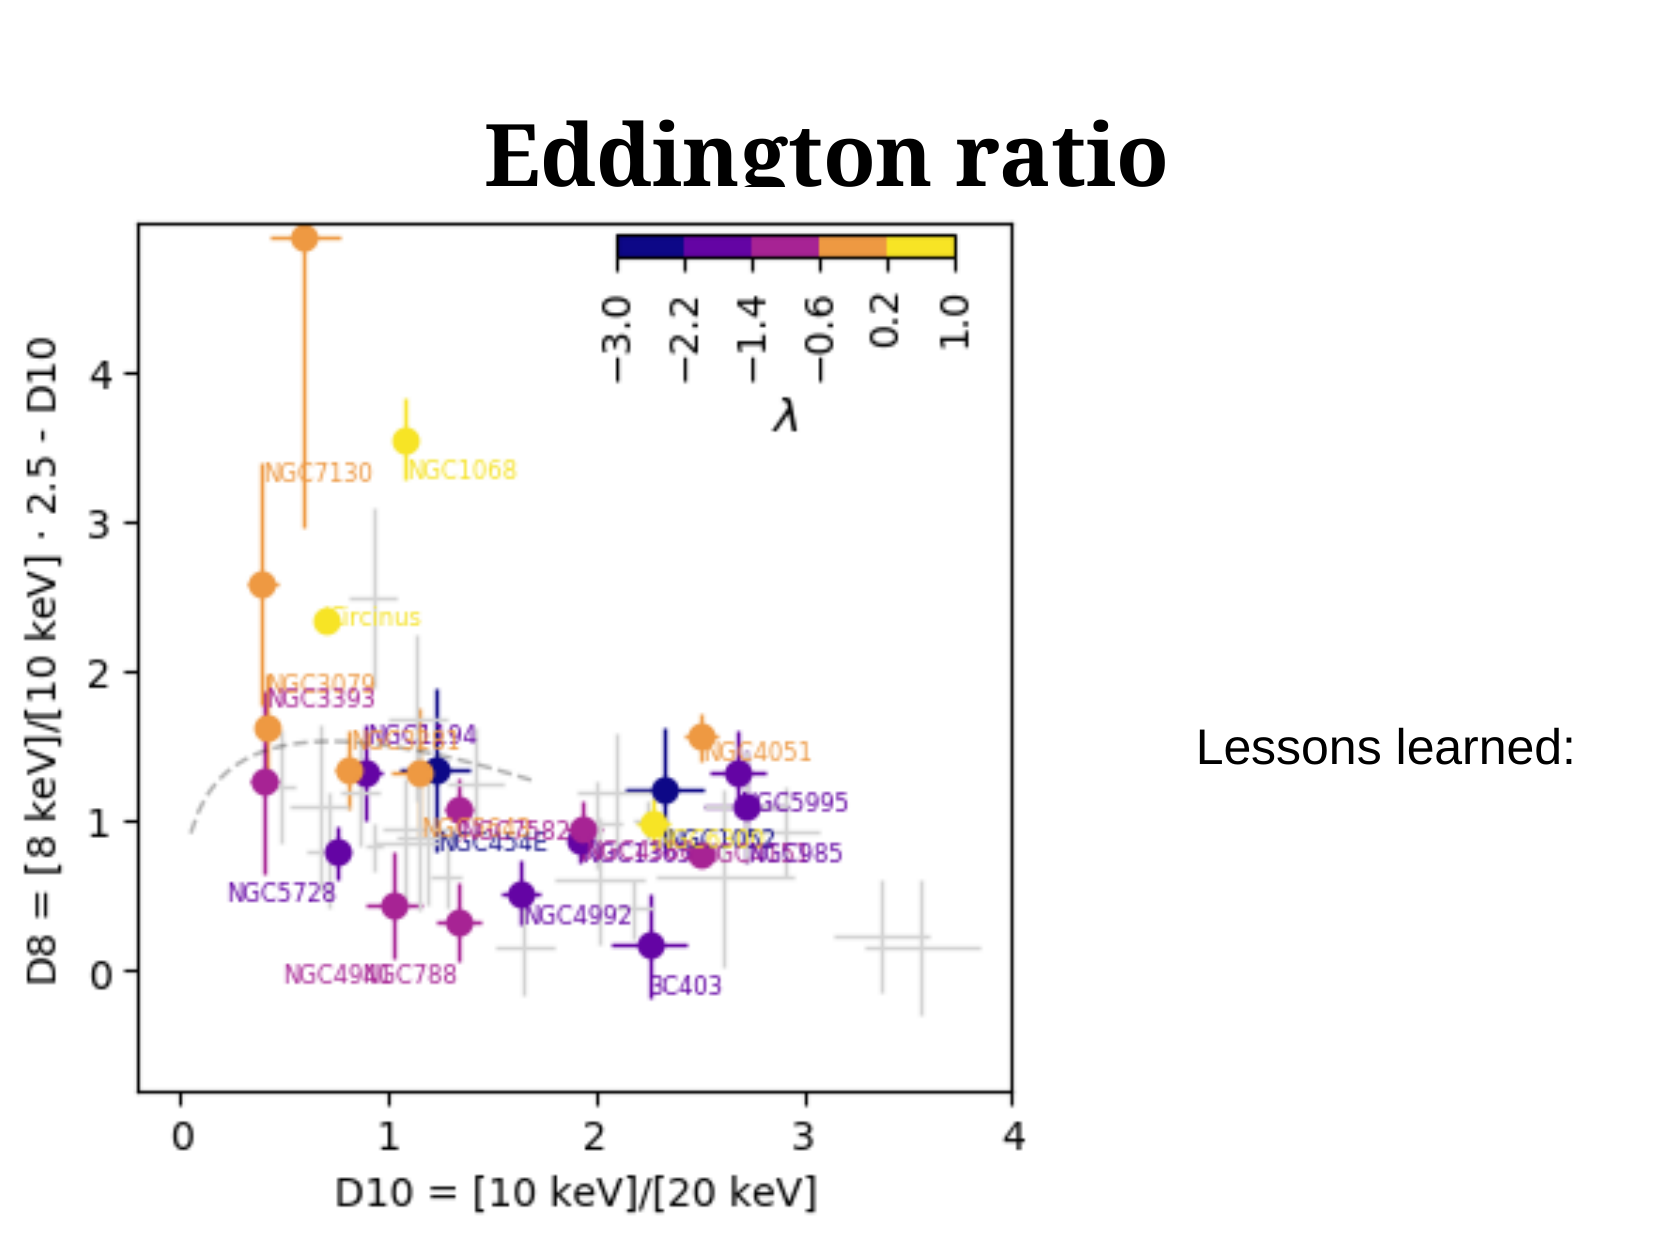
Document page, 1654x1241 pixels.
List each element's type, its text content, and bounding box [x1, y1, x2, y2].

list Lessons learned: [1125, 633, 1613, 1241]
picture [0, 187, 1051, 1241]
title Eddington ratio [82, 49, 1571, 257]
